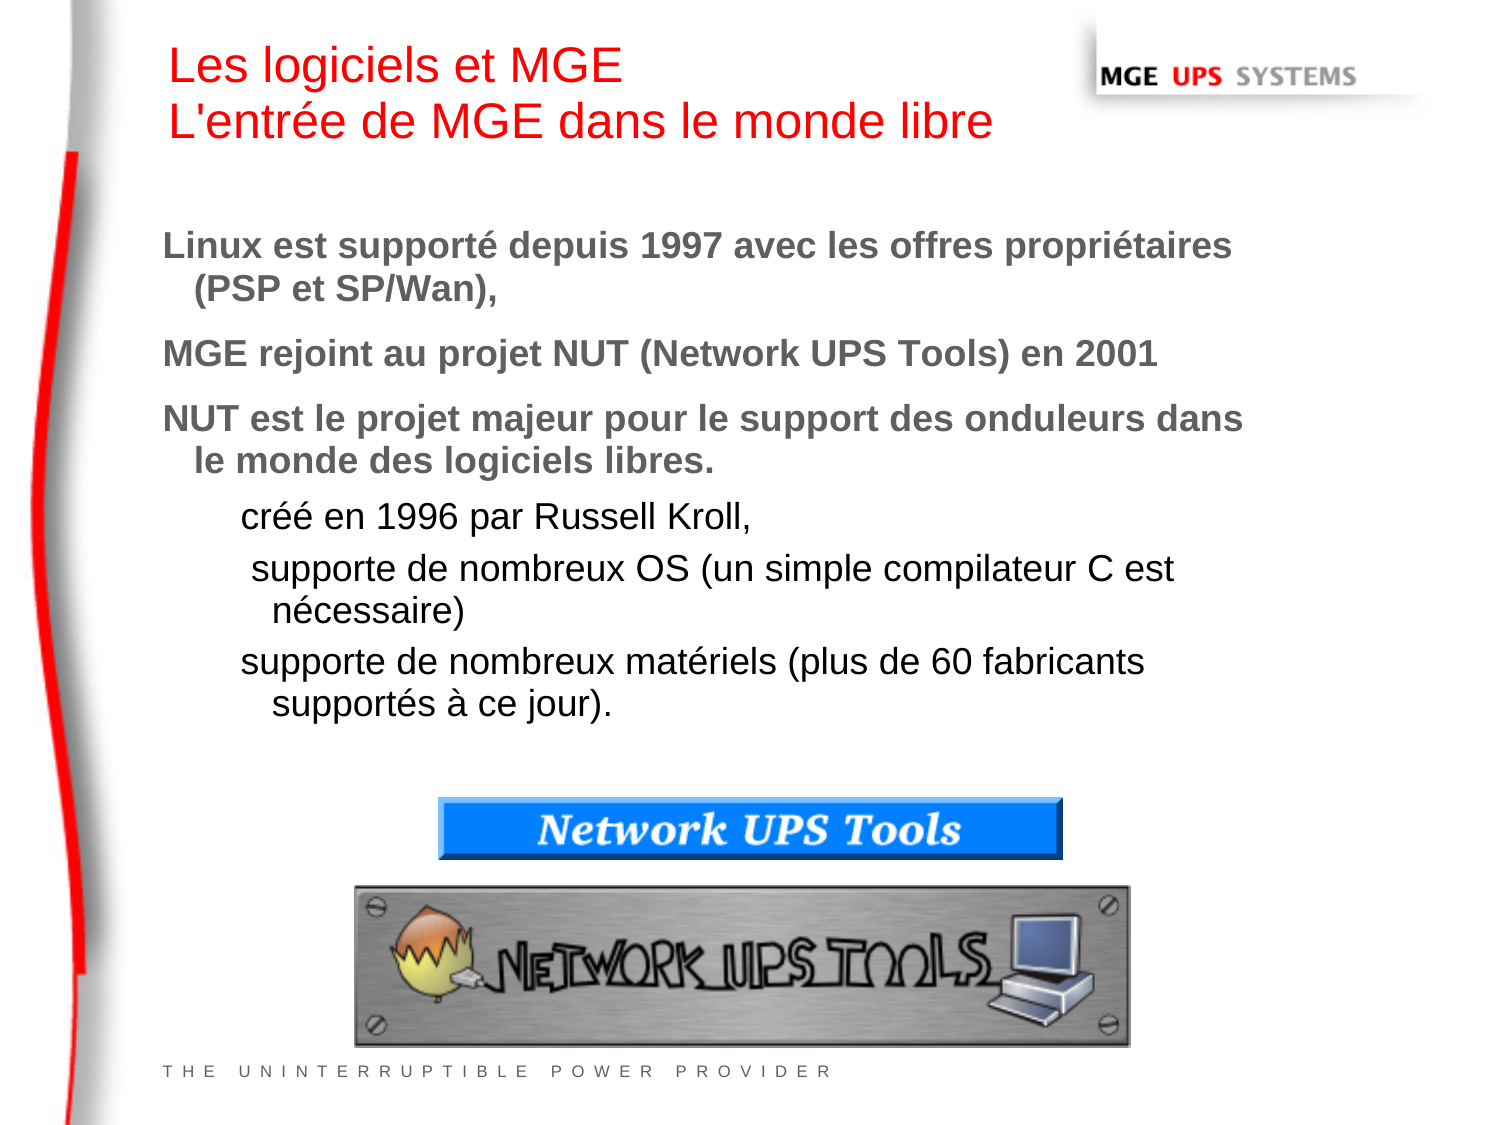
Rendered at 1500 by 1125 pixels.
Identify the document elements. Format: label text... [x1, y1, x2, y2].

picture [354, 885, 1131, 1048]
picture [438, 797, 1063, 860]
title Les logiciels et MGE L'entrée de MGE dans le monde libre [168, 37, 1019, 162]
list Linux est supporté depuis 1997 avec les offres propriétaires (PSP et SP/Wan), MGE rejoint au projet NUT (Network UPS Tools) en 2001 NUT est le projet majeur pour le support des onduleurs dans le monde des logiciels libres. créé en 1996 par Russell Kroll, supporte de nombreux OS (un simple compilateur C est nécessaire) supporte de nombreux matériels (plus de 60 fabricants supportés à ce jour). [162, 224, 1263, 976]
